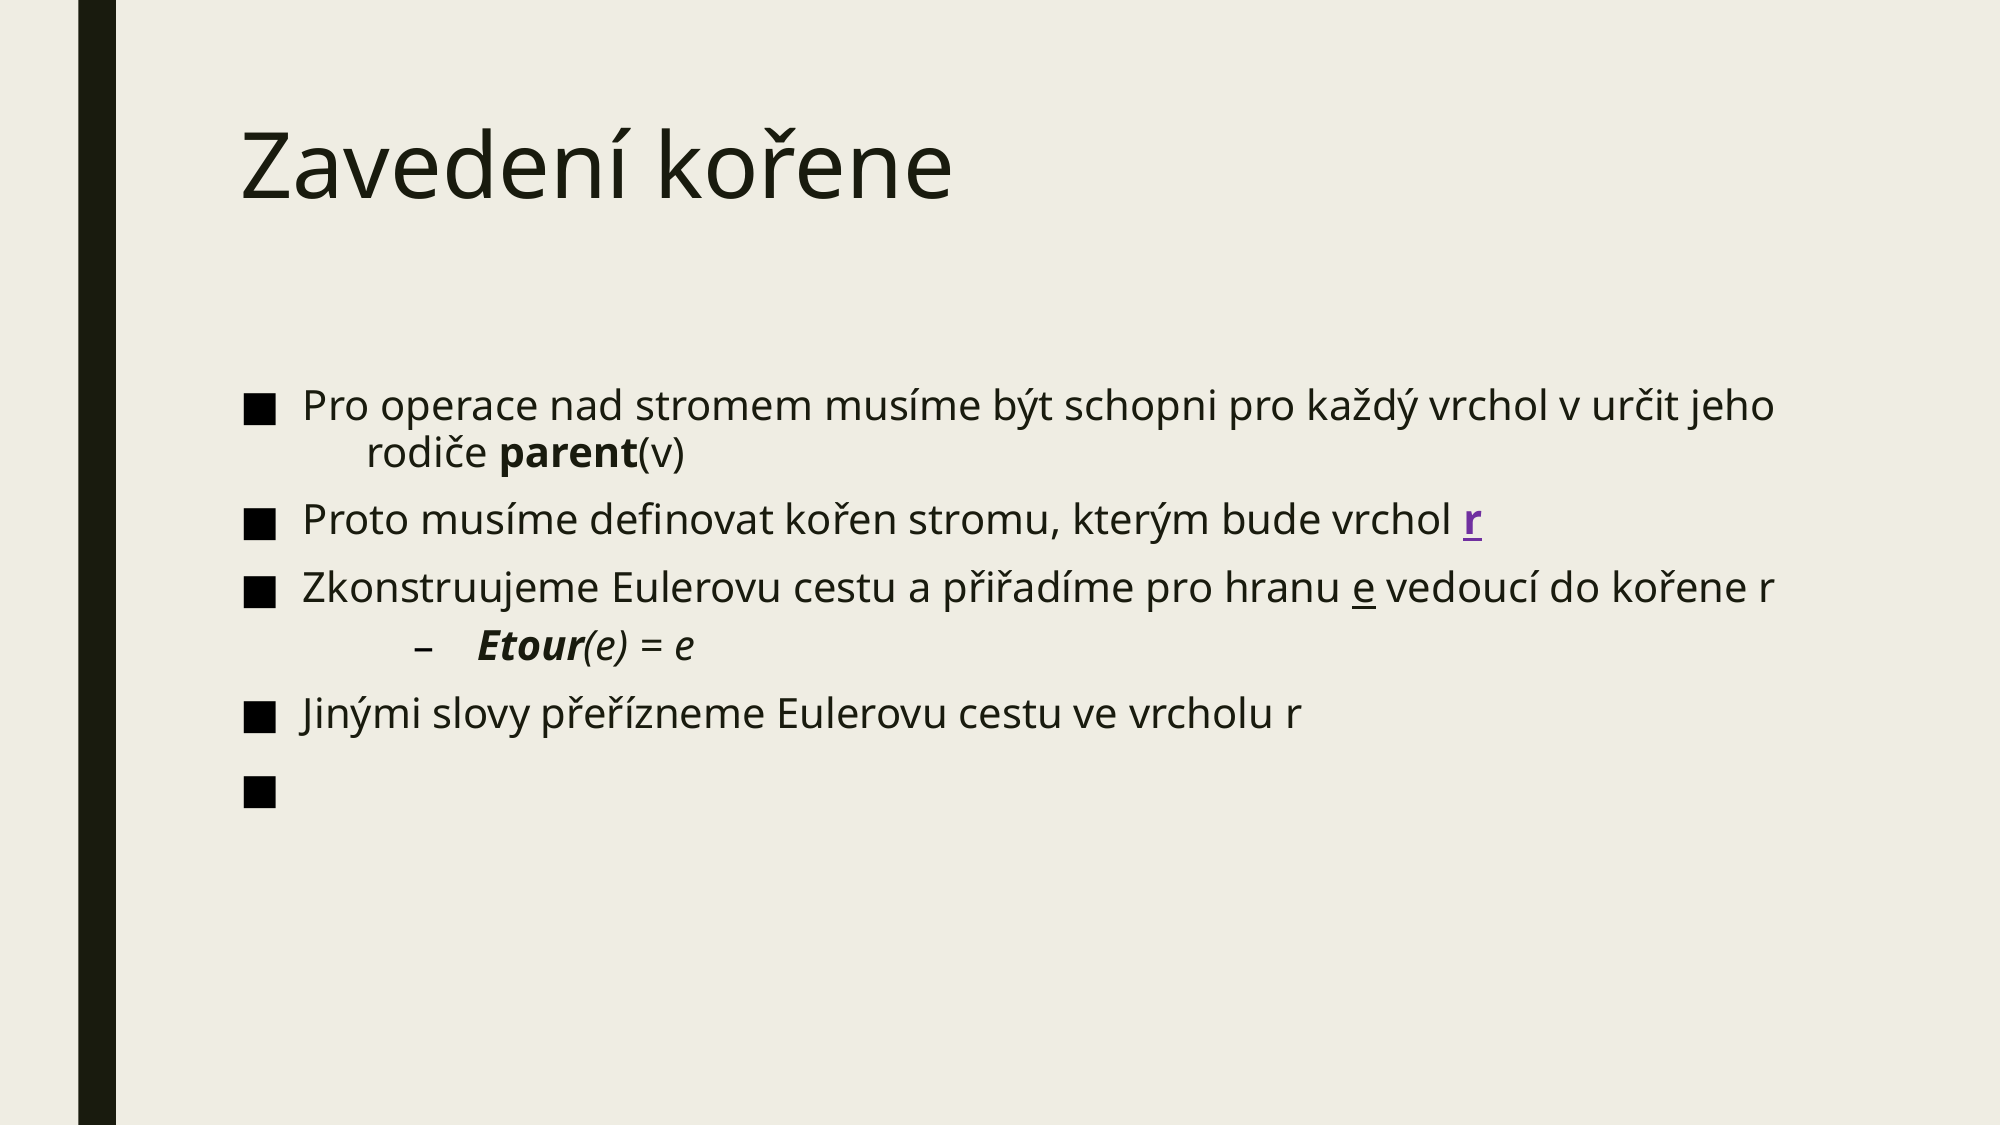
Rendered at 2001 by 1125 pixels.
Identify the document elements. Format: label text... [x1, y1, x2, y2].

title Zavedení kořene [225, 112, 1801, 357]
list Pro operace nad stromem musíme být schopni pro každý vrchol v určit jeho rodiče parent(v) Proto musíme definovat kořen stromu, kterým bude vrchol r Zkonstruujeme Eulerovu cestu a přiřadíme pro hranu e vedoucí do kořene r Etour(e) = e Jinými slovy přeřízneme Eulerovu cestu ve vrcholu r [225, 375, 1801, 963]
